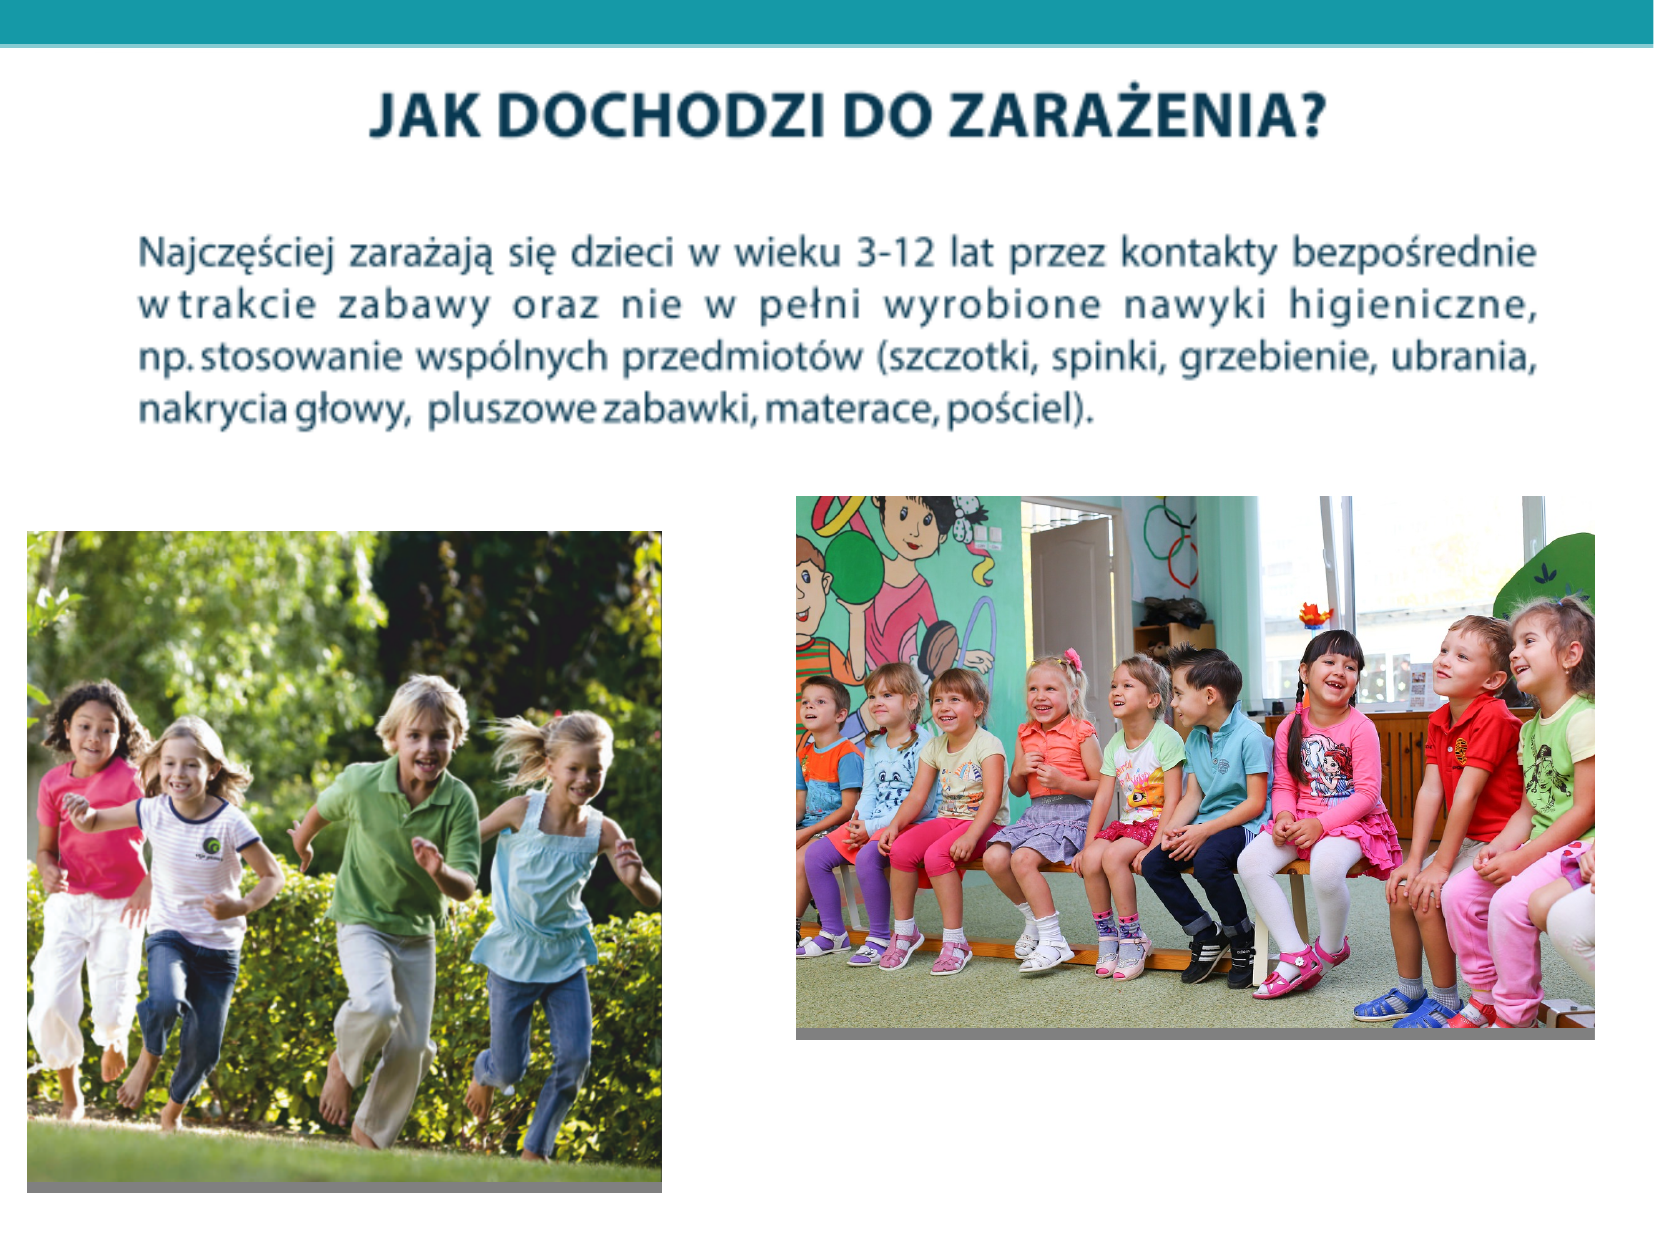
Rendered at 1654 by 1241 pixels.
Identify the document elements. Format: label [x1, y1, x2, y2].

picture [0, 0, 1654, 48]
picture [796, 496, 1595, 1028]
picture [95, 51, 1583, 473]
picture [27, 531, 662, 1182]
